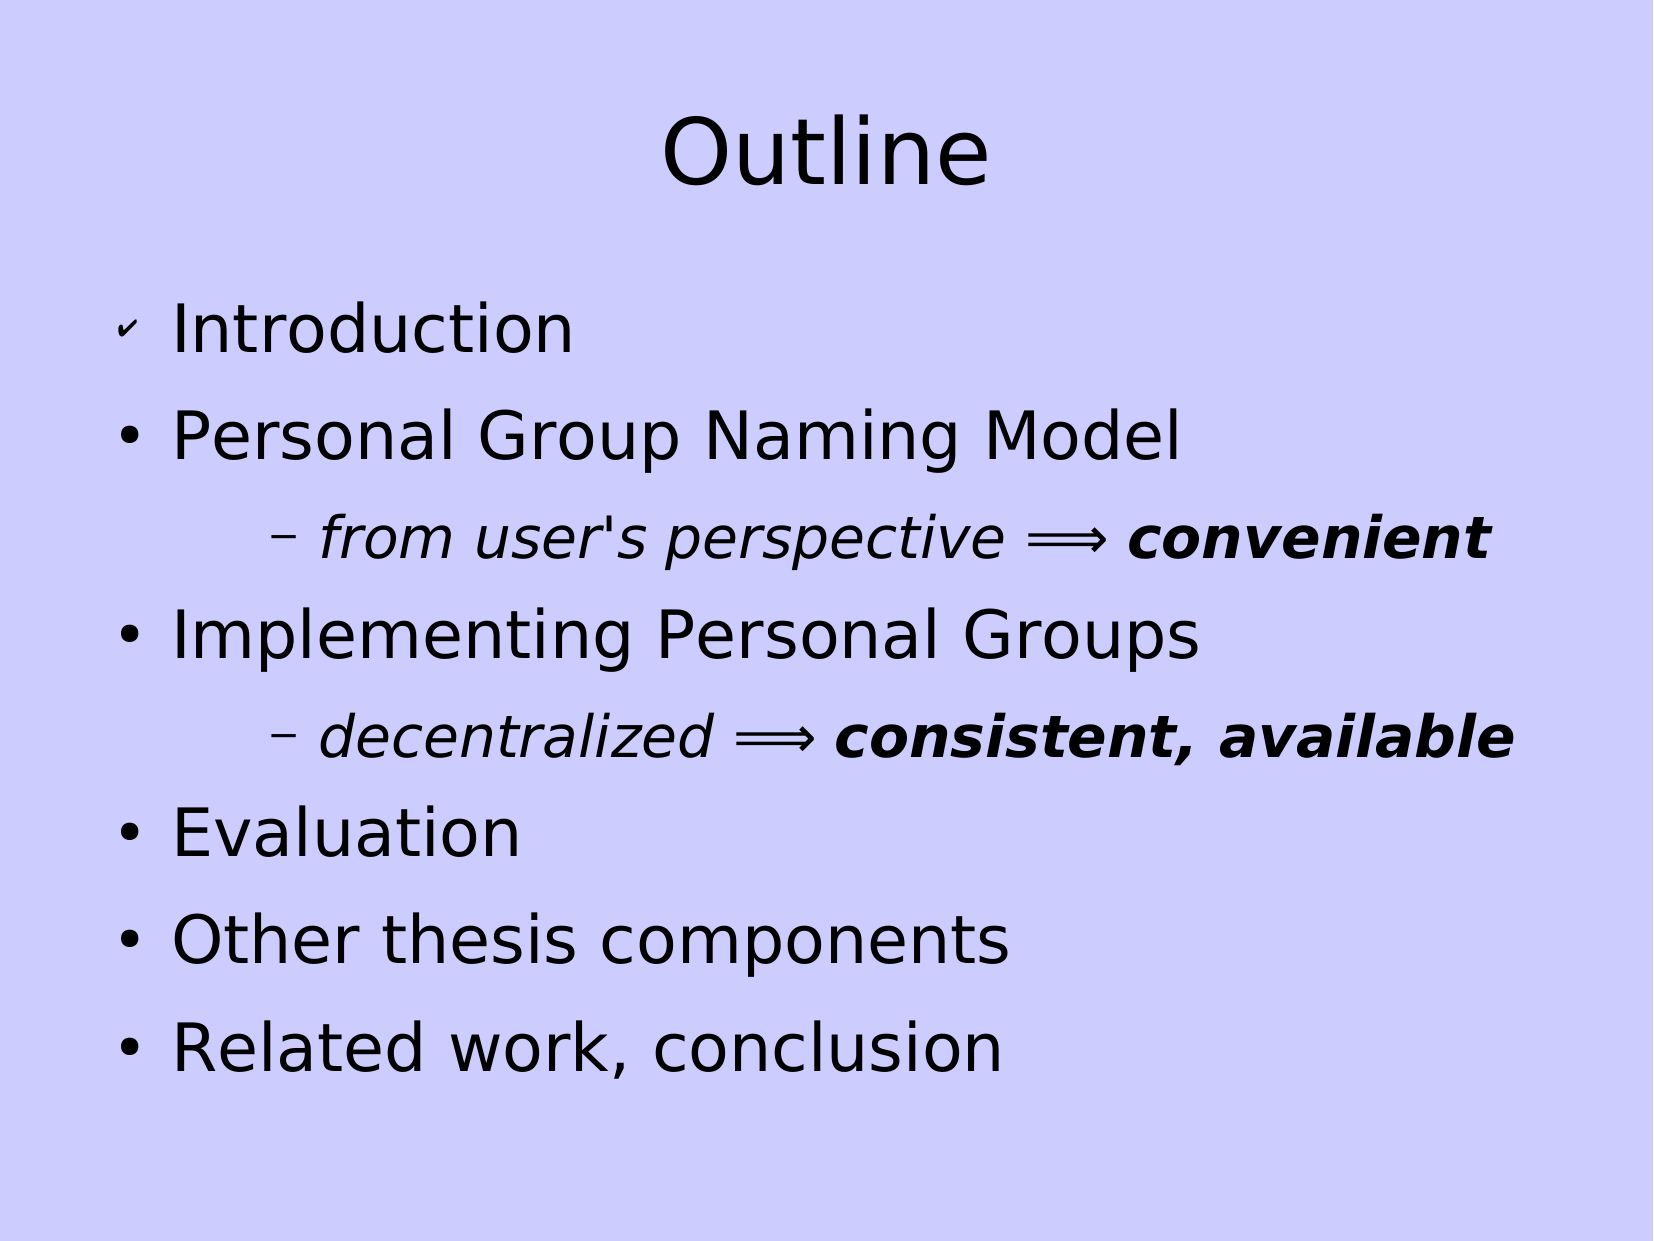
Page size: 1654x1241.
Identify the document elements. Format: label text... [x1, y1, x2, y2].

title Outline [82, 56, 1571, 250]
list Introduction Personal Group Naming Model from user's perspective ⟹ convenient Implementing Personal Groups decentralized ⟹ consistent, available Evaluation Other thesis components Related work, conclusion [82, 290, 1571, 1095]
